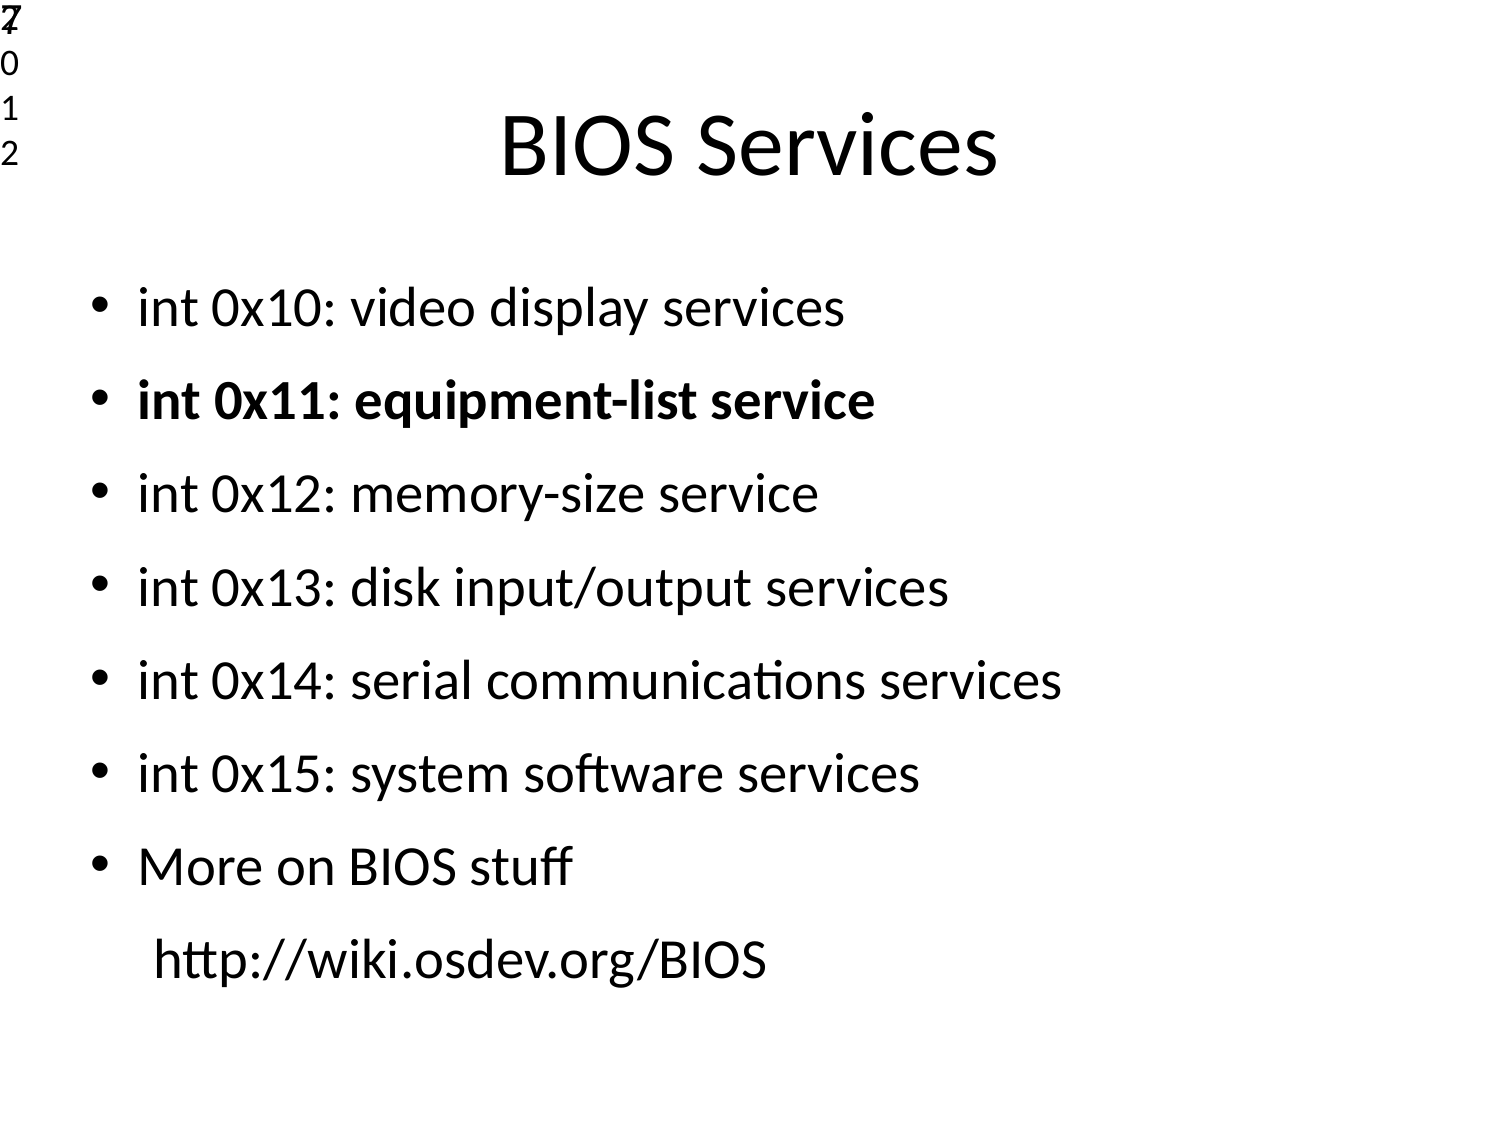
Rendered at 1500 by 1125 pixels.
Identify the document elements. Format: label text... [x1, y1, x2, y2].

title BIOS Services [75, 45, 1425, 233]
list int 0x10: video display services int 0x11: equipment-list service int 0x12: memory-size service int 0x13: disk input/output services int 0x14: serial communications services int 0x15: system software services More on BIOS stuff http://wiki.osdev.org/BIOS [75, 262, 1425, 1005]
